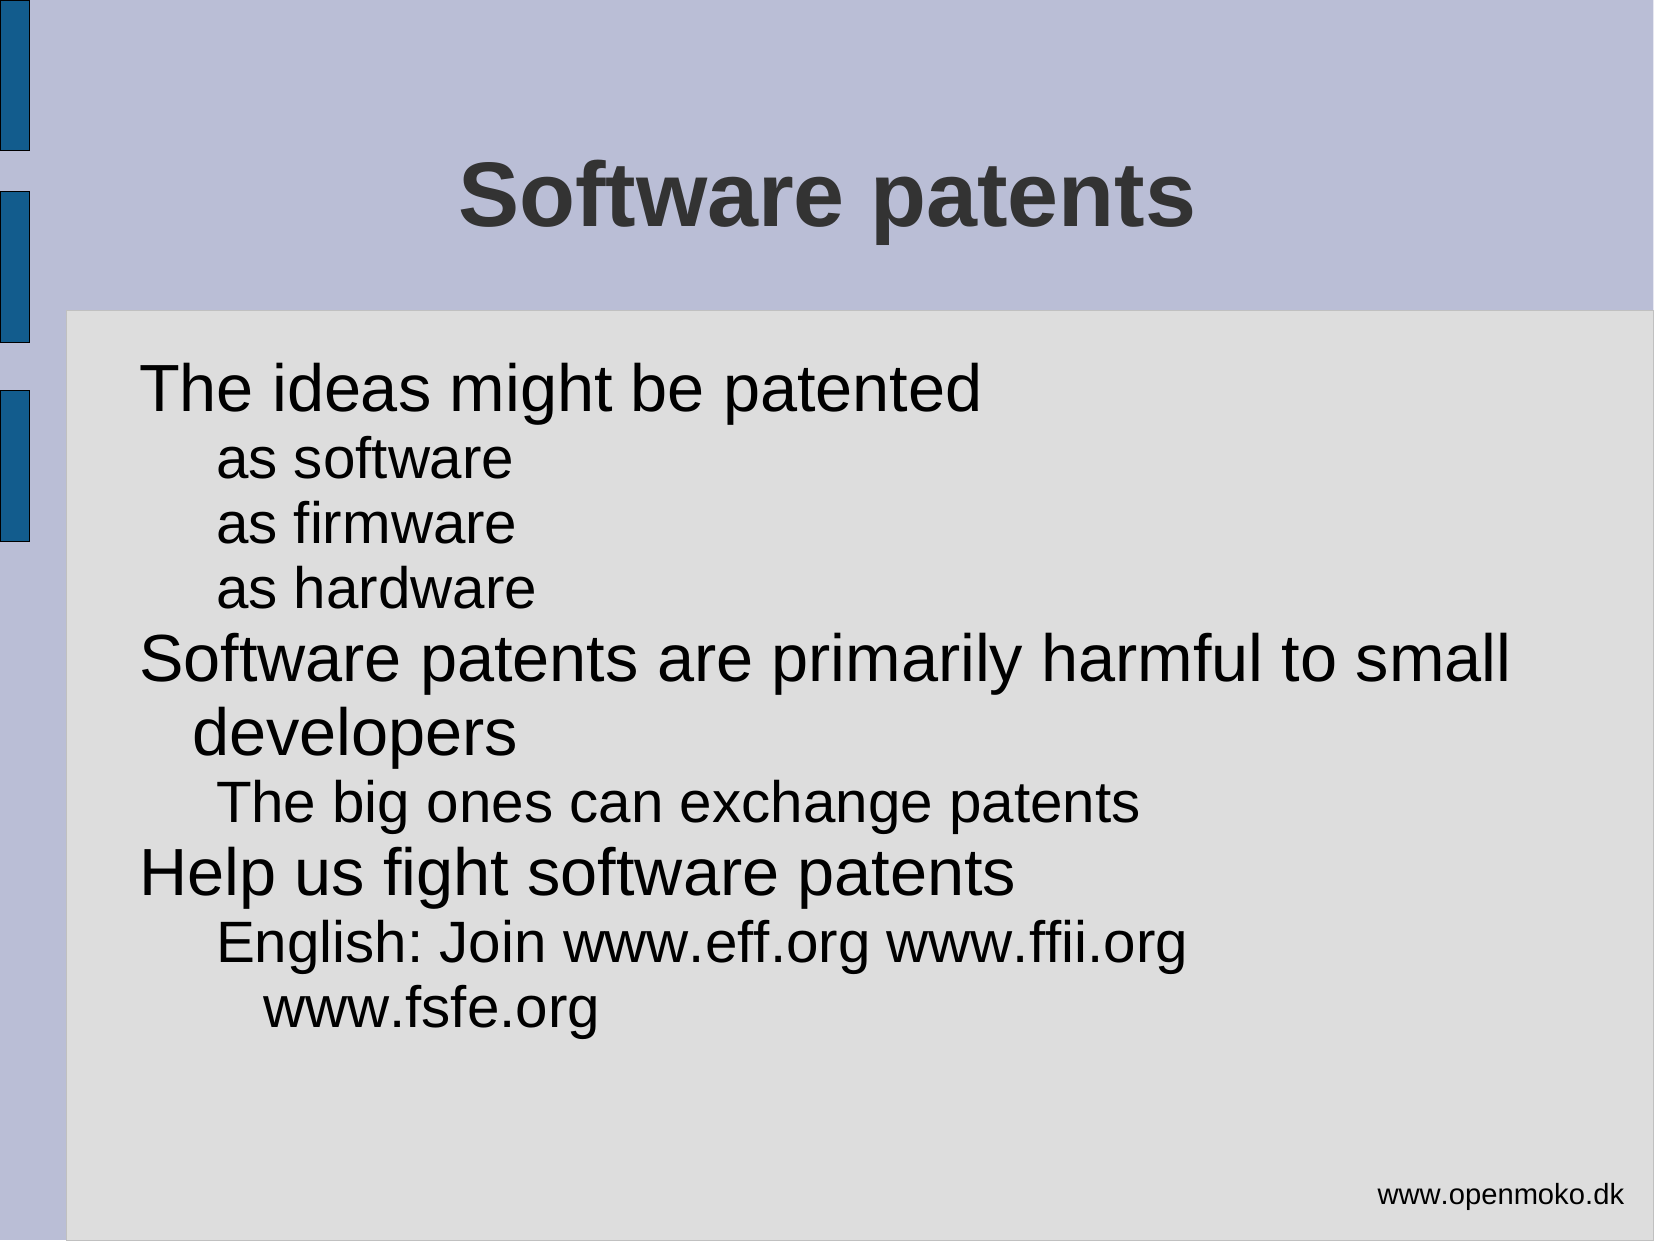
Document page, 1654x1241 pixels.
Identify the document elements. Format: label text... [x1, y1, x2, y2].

list The ideas might be patented as software as firmware as hardware Software patents are primarily harmful to small developers The big ones can exchange patents Help us fight software patents English: Join www.eff.org www.ffii.org www.fsfe.org [121, 350, 1534, 1133]
title Software patents [121, 91, 1534, 299]
